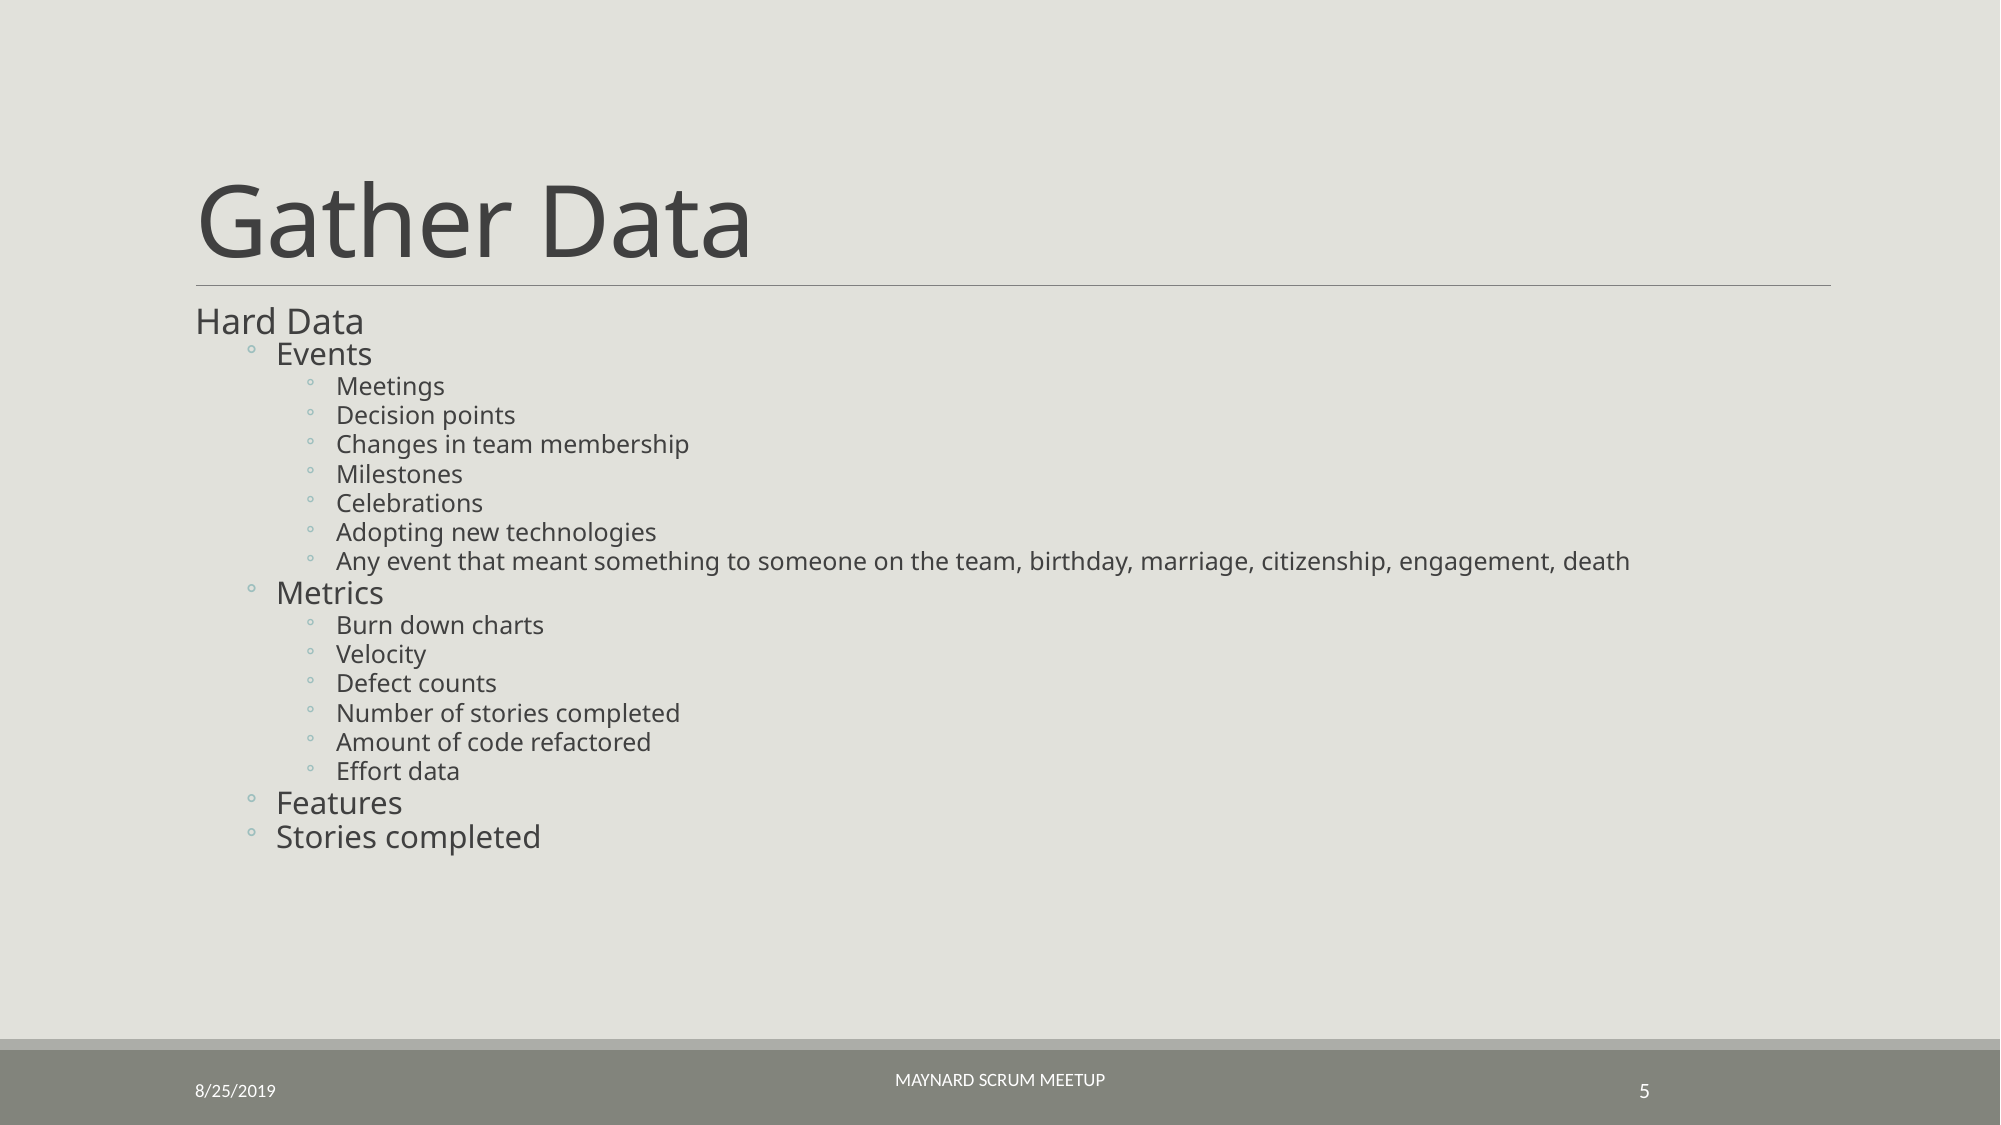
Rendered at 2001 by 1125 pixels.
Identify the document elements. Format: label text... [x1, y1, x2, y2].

list Hard Data Events Meetings Decision points Changes in team membership Milestones Celebrations Adopting new technologies Any event that meant something to someone on the team, birthday, marriage, citizenship, engagement, death Metrics Burn down charts Velocity Defect counts Number of stories completed Amount of code refactored Effort data Features Stories completed [180, 302, 1831, 963]
text_box 5 [1624, 1059, 1840, 1120]
text_box Maynard Scrum meetup [604, 1059, 1396, 1120]
text_box 8/25/2019 [180, 1059, 586, 1120]
title Gather Data [180, 47, 1831, 286]
